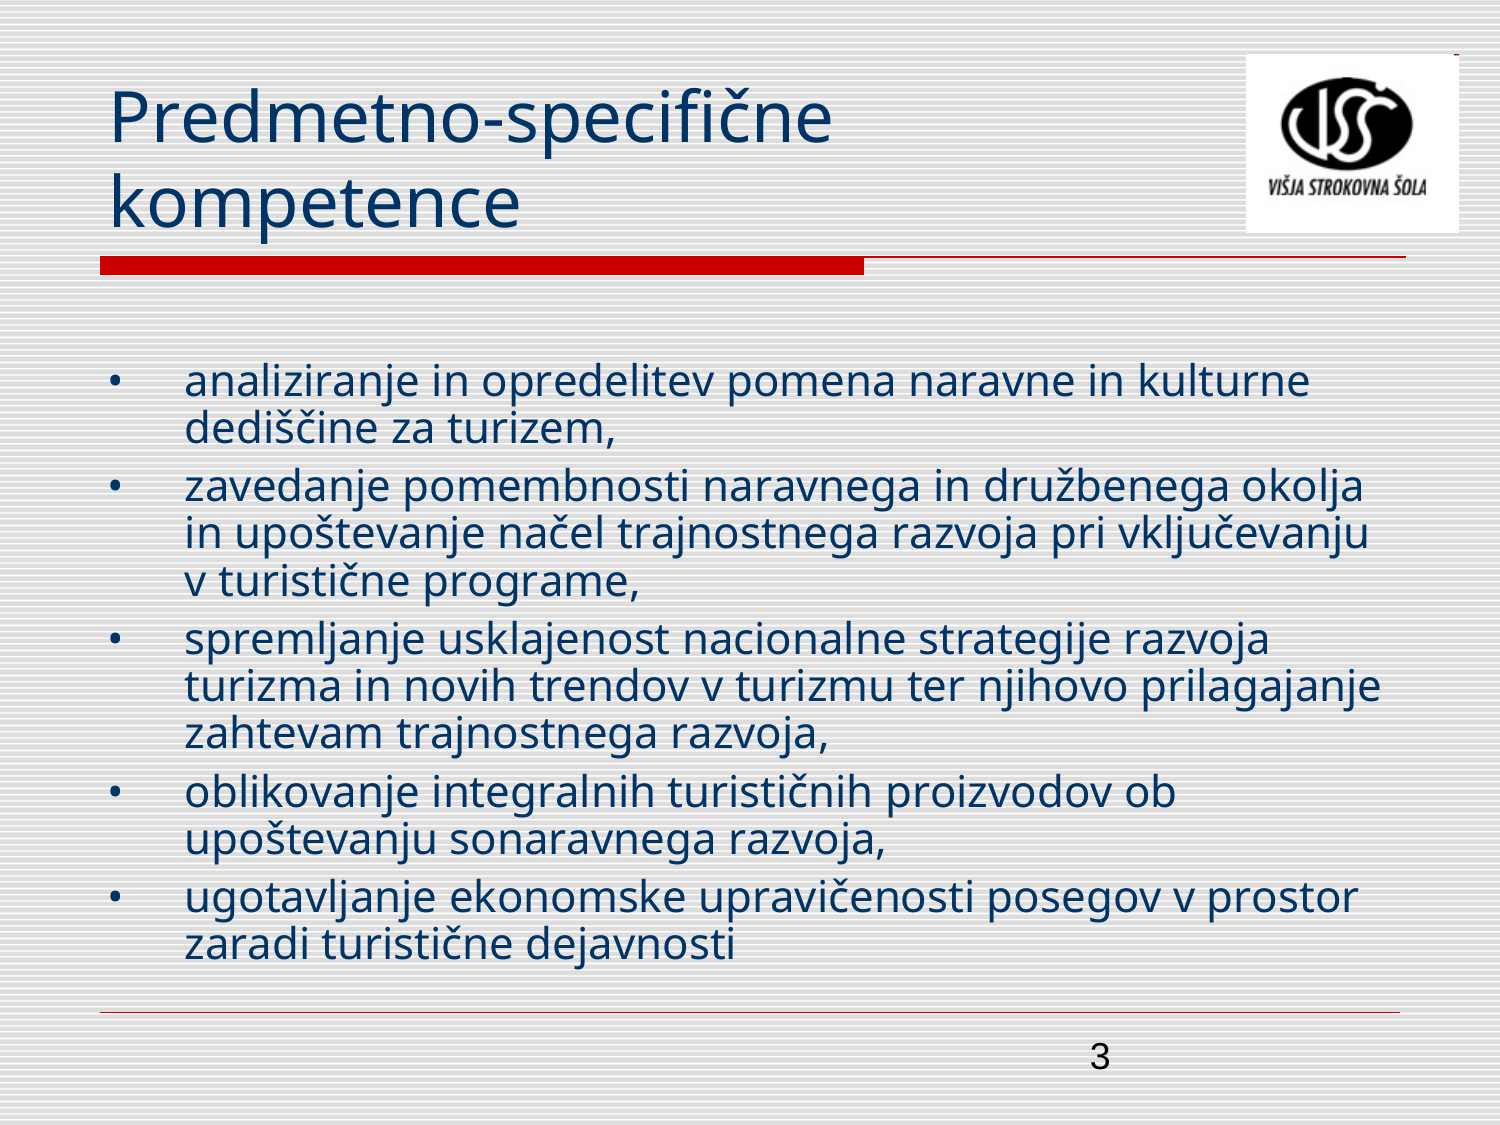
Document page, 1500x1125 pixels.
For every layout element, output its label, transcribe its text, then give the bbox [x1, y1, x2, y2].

title Predmetno-specifične kompetence [94, 49, 1407, 250]
list • analiziranje in opredelitev pomena naravne in kulturne dediščine za turizem, • zavedanje pomembnosti naravnega in družbenega okolja in upoštevanje načel trajnostnega razvoja pri vključevanju v turistične programe, • spremljanje usklajenost nacionalne strategije razvoja turizma in novih trendov v turizmu ter njihovo prilagajanje zahtevam trajnostnega razvoja, • oblikovanje integralnih turističnih proizvodov ob upoštevanju sonaravnega razvoja, • ugotavljanje ekonomske upravičenosti posegov v prostor zaradi turistične dejavnosti [92, 287, 1406, 988]
picture [0, 0, 1500, 1125]
